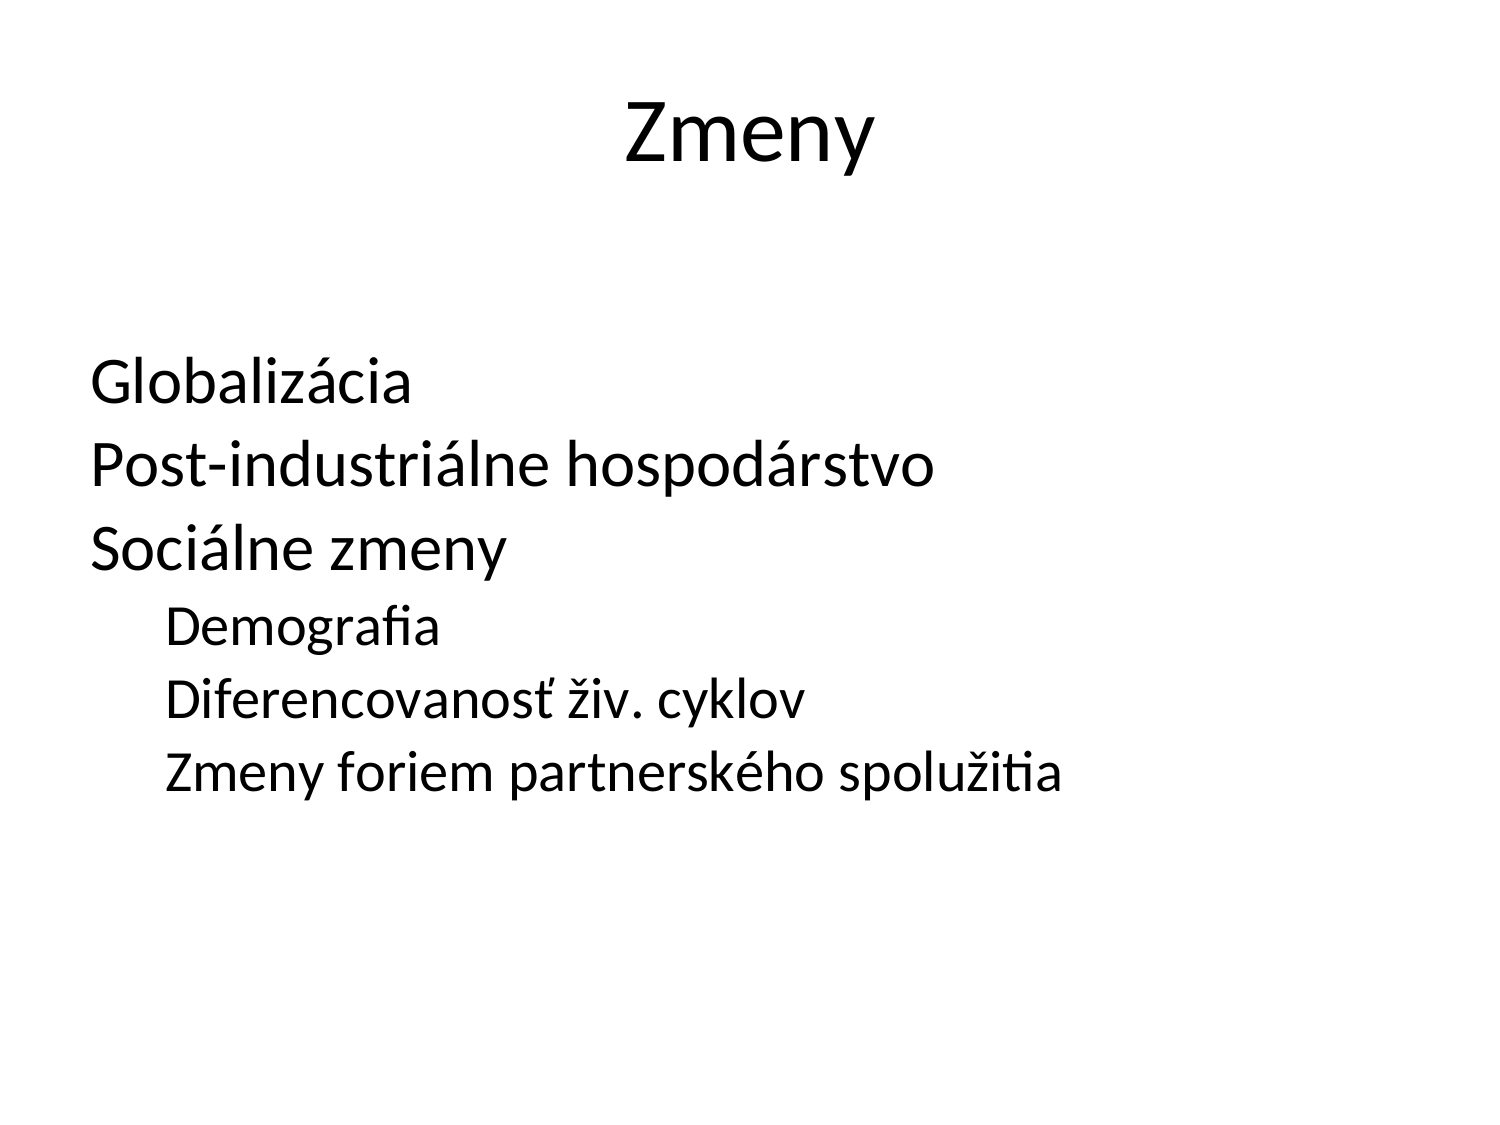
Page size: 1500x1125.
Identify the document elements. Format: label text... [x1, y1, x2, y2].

title Zmeny [75, 45, 1426, 233]
list Globalizácia Post-industriálne hospodárstvo Sociálne zmeny Demografia Diferencovanosť živ. cyklov Zmeny foriem partnerského spolužitia [75, 262, 1426, 1006]
